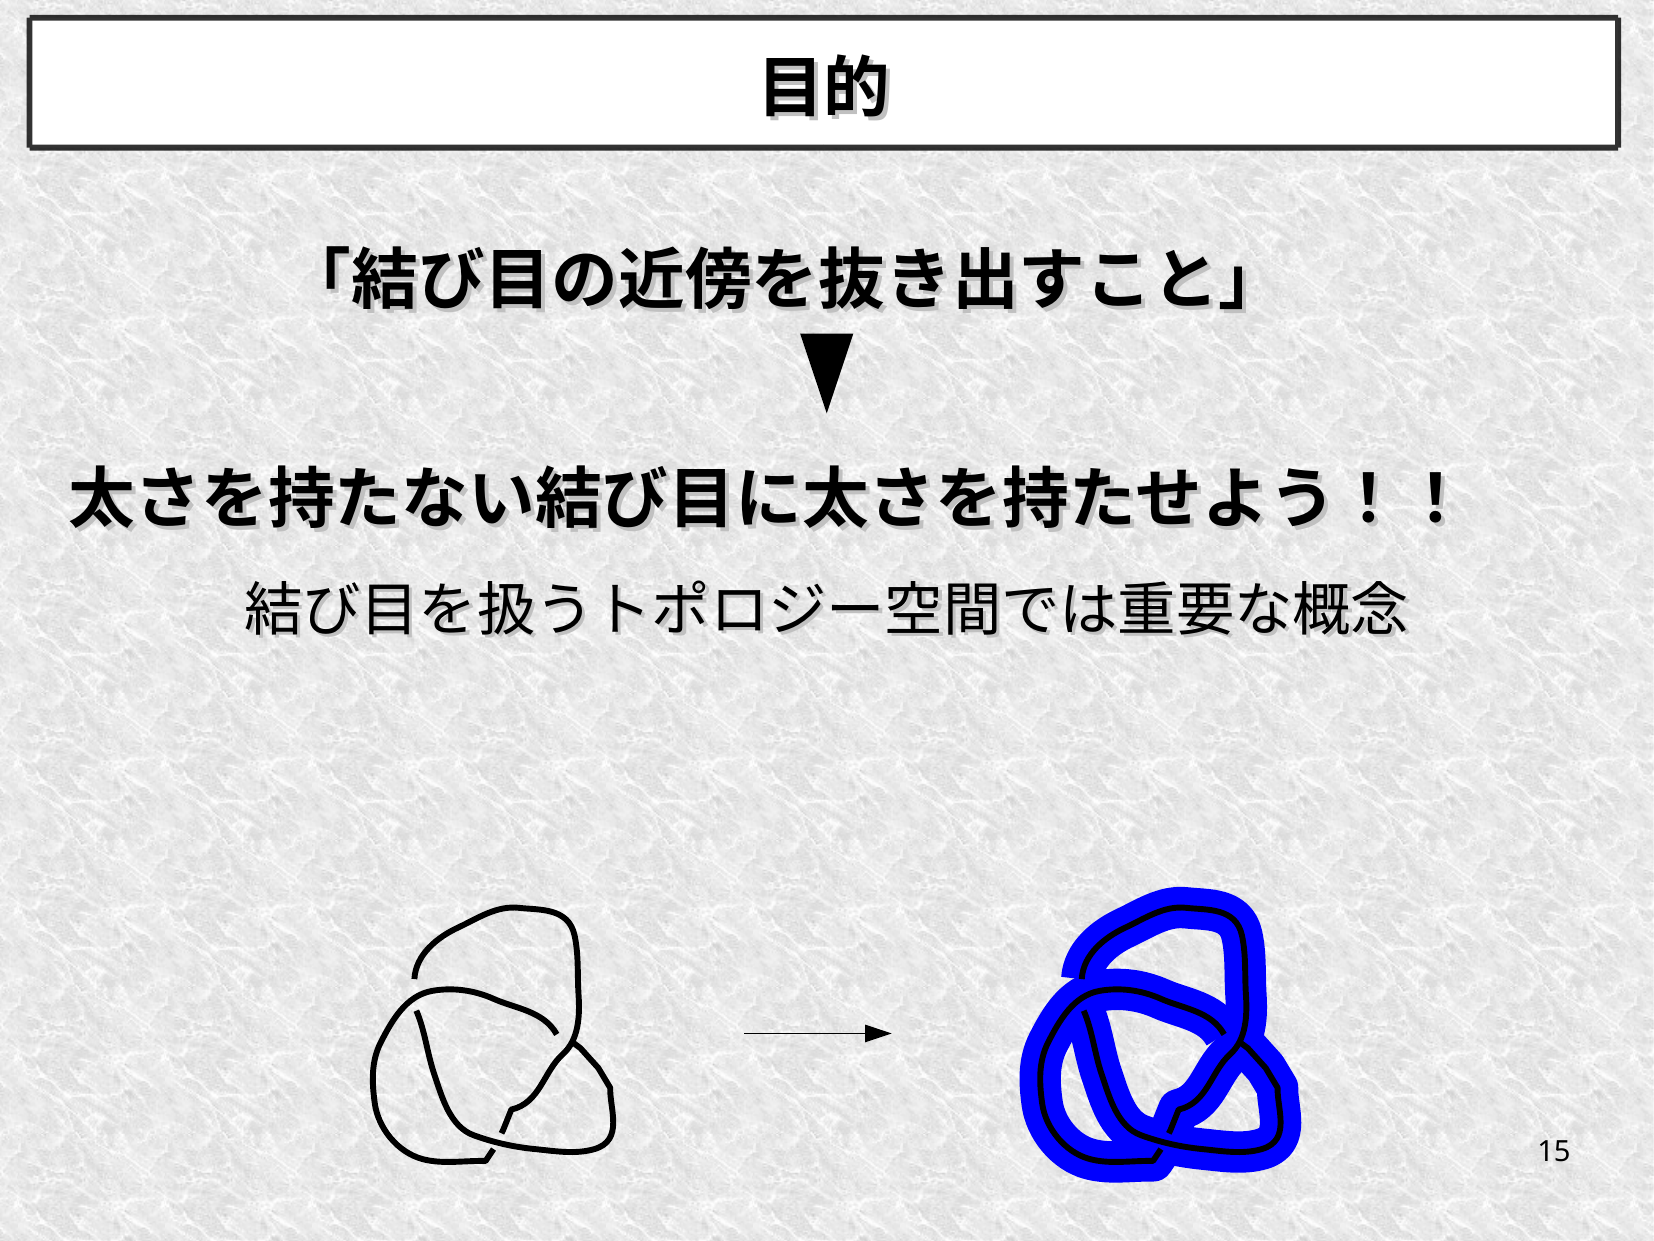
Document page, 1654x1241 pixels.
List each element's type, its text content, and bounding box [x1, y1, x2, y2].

text_box 目的 [29, 17, 1619, 148]
text_box 太さを持たない結び目に太さを持たせよう！！ [53, 437, 1601, 532]
text_box 「結び目の近傍を抜き出すこと」 [270, 218, 1384, 314]
picture [0, 0, 1654, 1241]
text_box 結び目を扱うトポロジー空間では重要な概念 [229, 555, 1425, 640]
